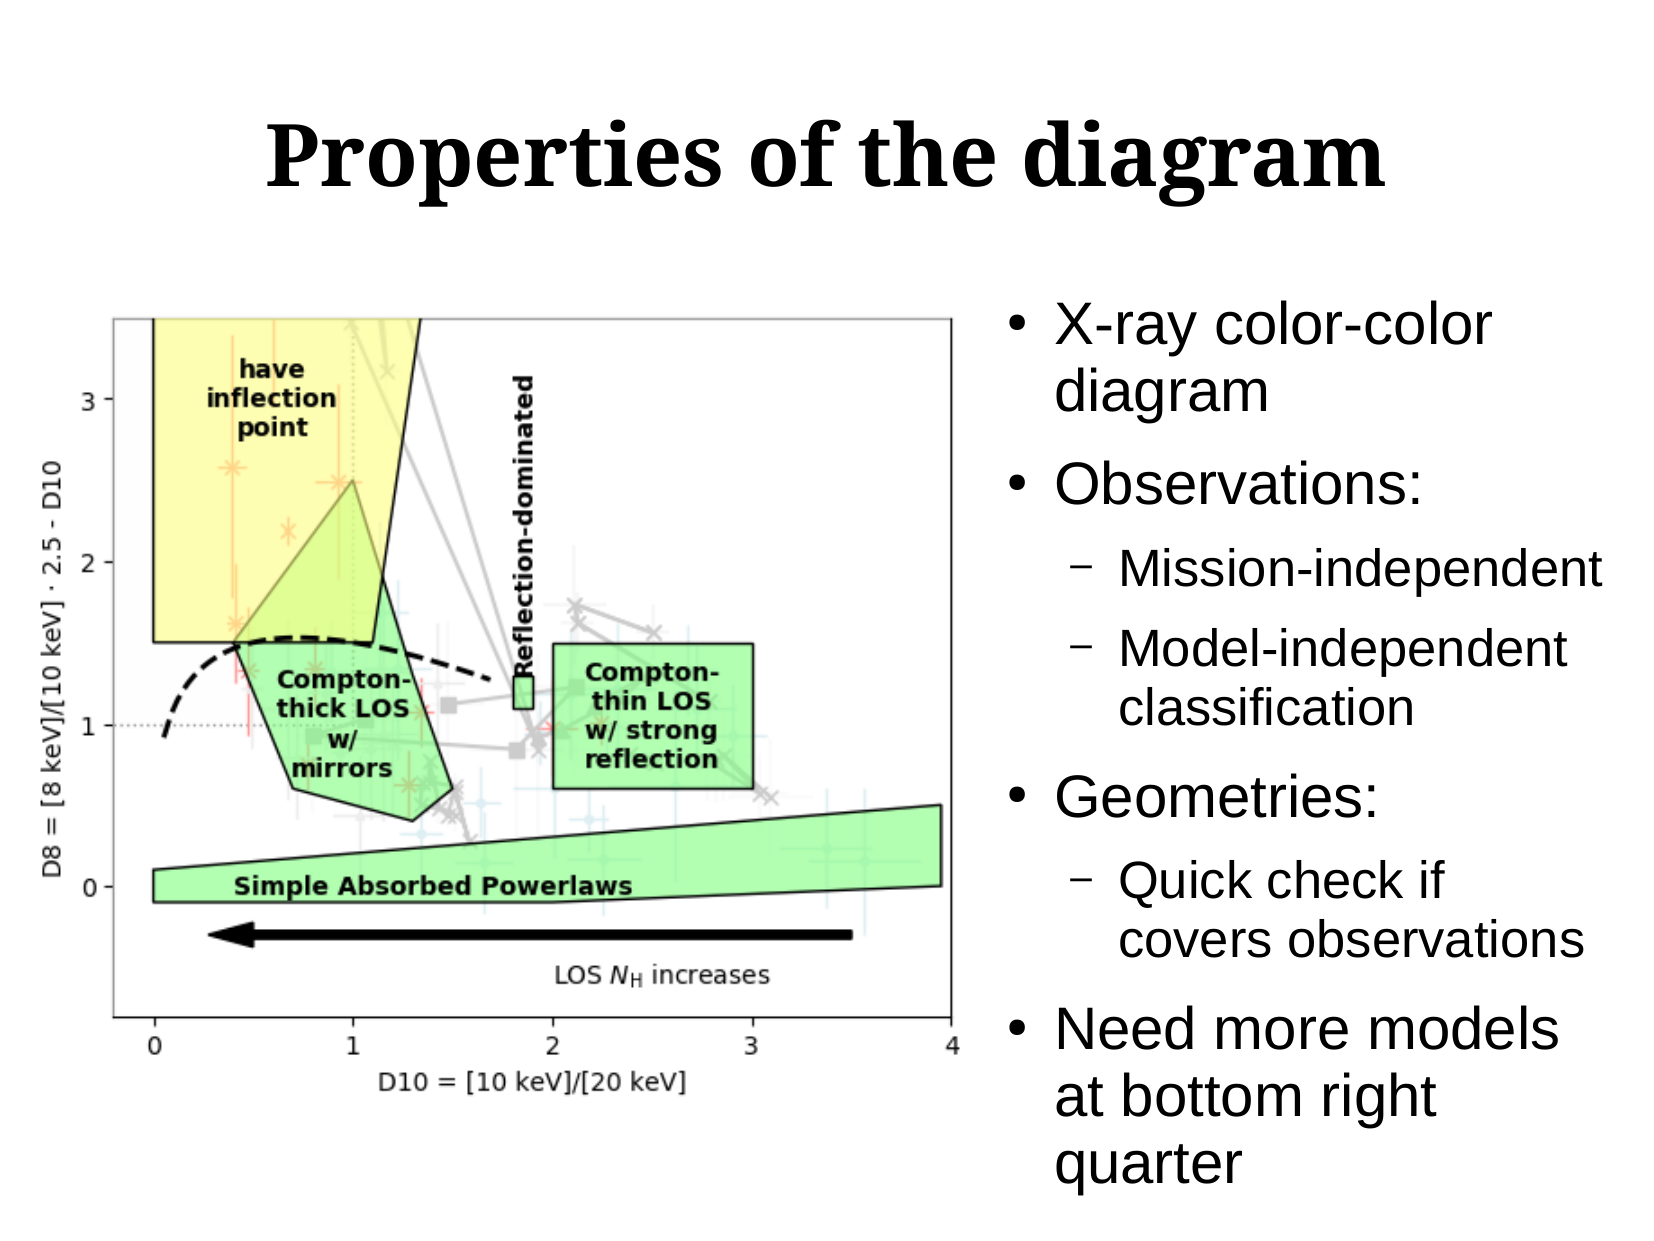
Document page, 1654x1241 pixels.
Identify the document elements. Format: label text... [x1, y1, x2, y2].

picture [23, 295, 976, 1113]
list X-ray color-color diagram Observations: Mission-independent Model-independent classification Geometries: Quick check if covers observations Need more models at bottom right quarter [990, 290, 1613, 1201]
title Properties of the diagram [82, 49, 1571, 257]
